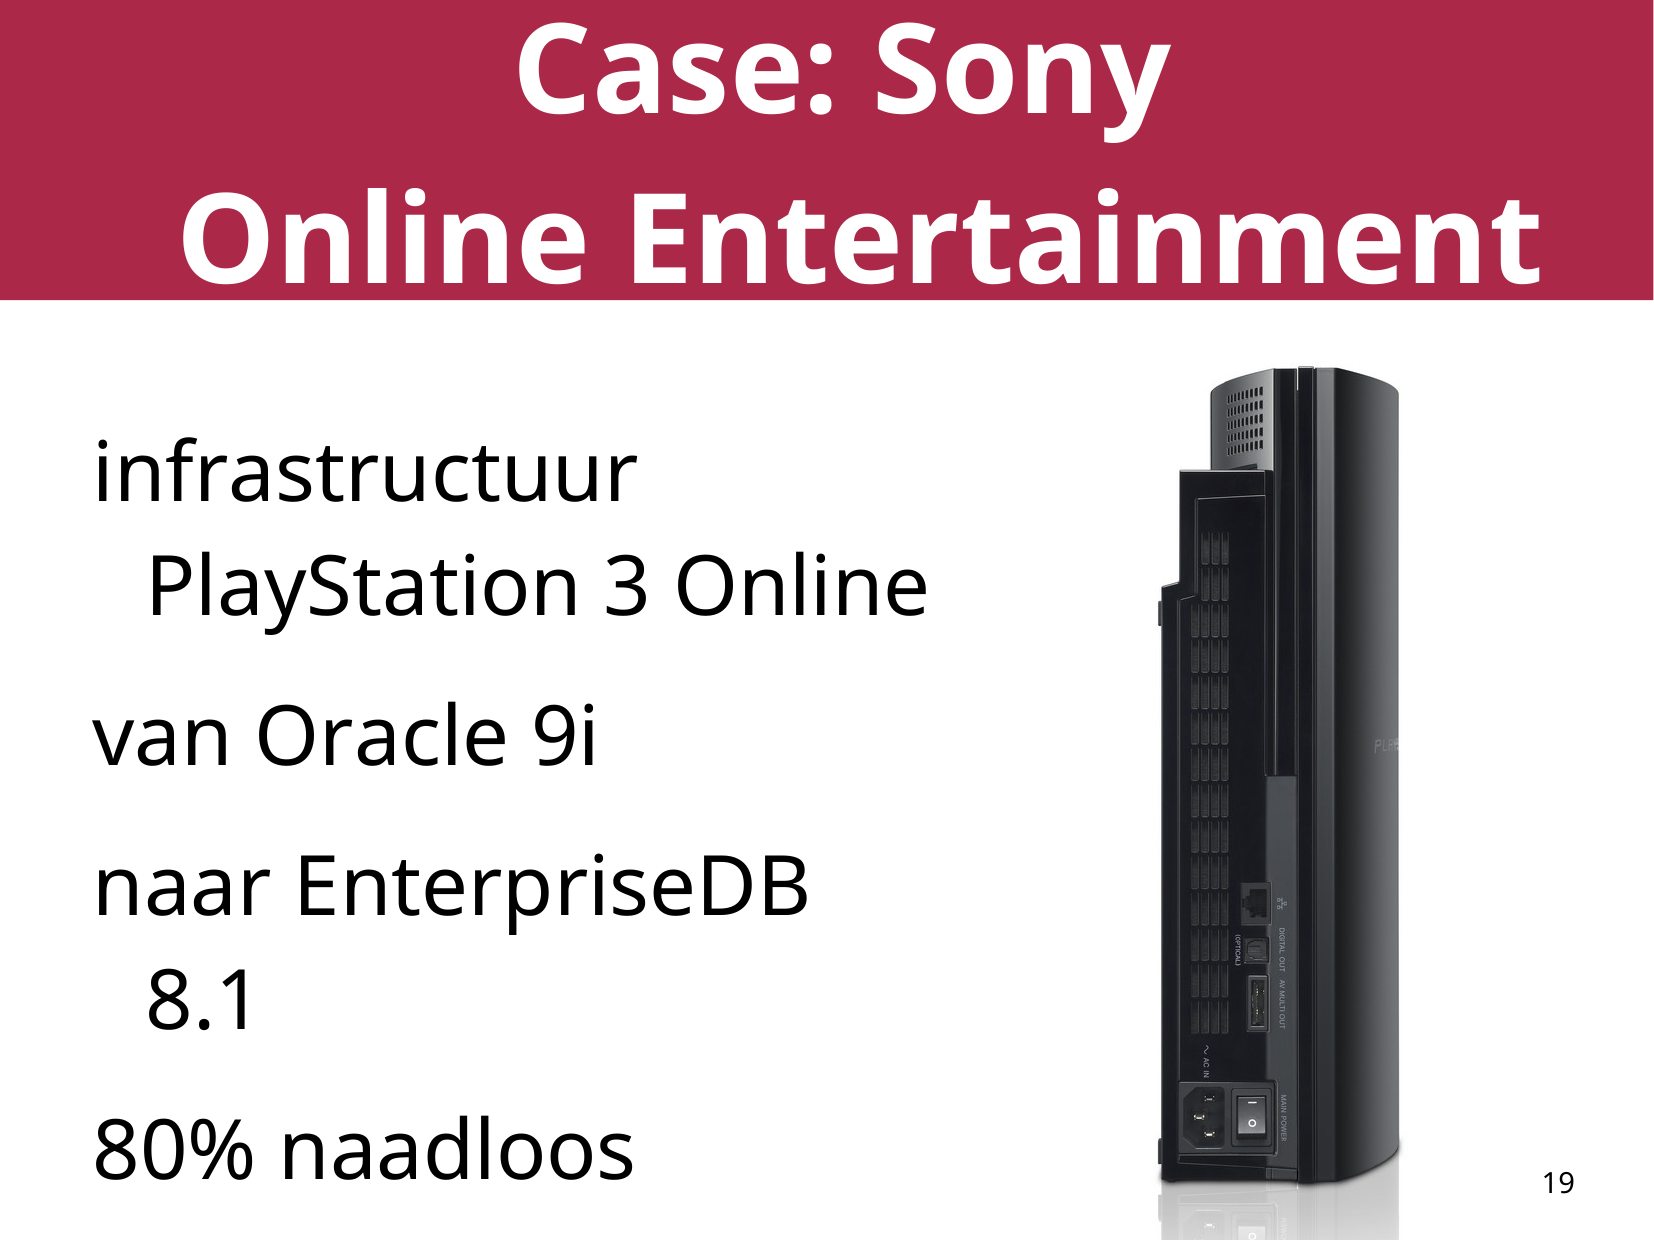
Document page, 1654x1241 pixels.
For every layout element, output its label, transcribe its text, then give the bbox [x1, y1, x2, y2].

picture [1012, 339, 1544, 1240]
title Case: Sony Online Entertainment [75, 0, 1576, 301]
list infrastructuur PlayStation 3 Online van Oracle 9i naar EnterpriseDB 8.1 80% naadloos [75, 412, 938, 1126]
